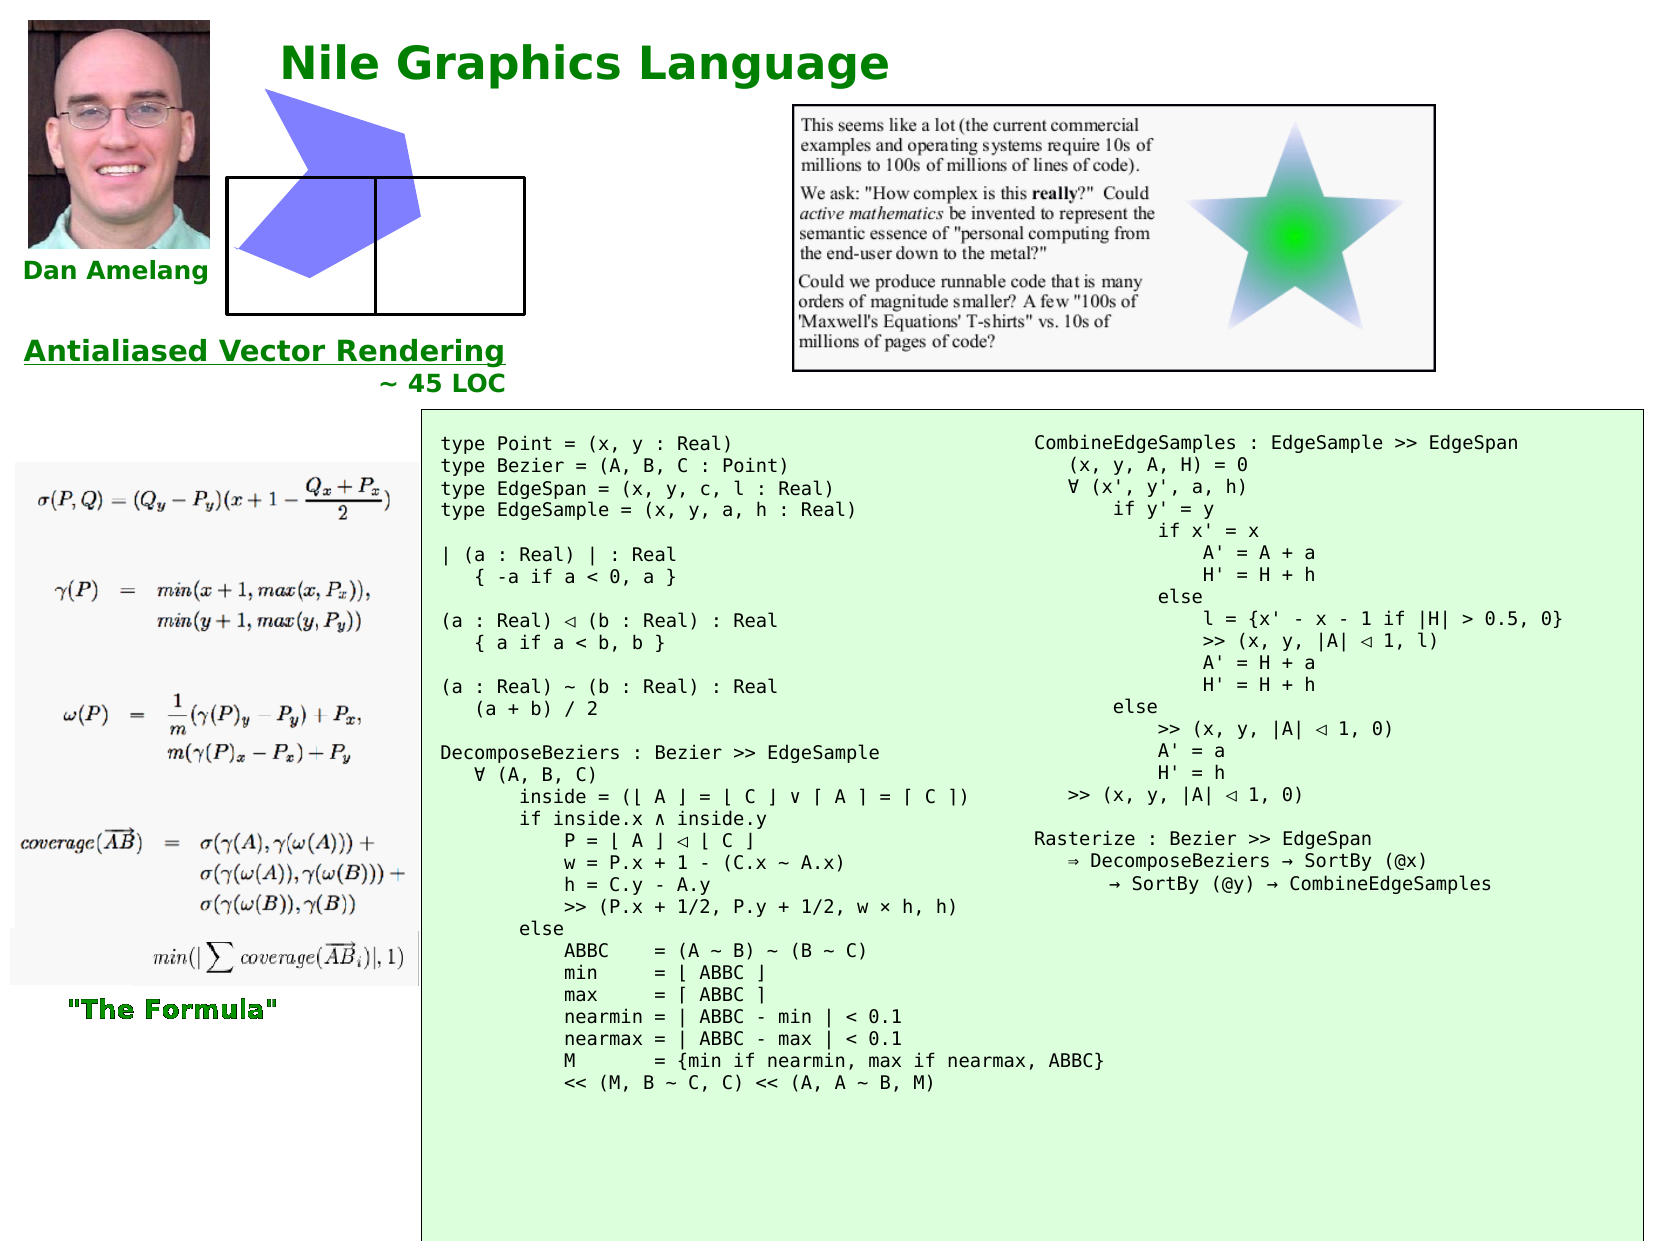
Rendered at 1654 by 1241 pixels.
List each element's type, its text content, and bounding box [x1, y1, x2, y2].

text_box type Point = (x, y : Real) type Bezier = (A, B, C : Point) type EdgeSpan = (x, y, c, l : Real) type EdgeSample = (x, y, a, h : Real) | (a : Real) | : Real { -a if a < 0, a } (a : Real) ◁ (b : Real) : Real { a if a < b, b } (a : Real) ~ (b : Real) : Real (a + b) / 2 DecomposeBeziers : Bezier >> EdgeSample ∀ (A, B, C) inside = (⌊ A ⌋ = ⌊ C ⌋ ∨ ⌈ A ⌉ = ⌈ C ⌉) if inside.x ∧ inside.y P = ⌊ A ⌋ ◁ ⌊ C ⌋ w = P.x + 1 - (C.x ~ A.x) h = C.y - A.y >> (P.x + 1/2, P.y + 1/2, w × h, h) else ABBC = (A ~ B) ~ (B ~ C) min = ⌊ ABBC ⌋ max = ⌈ ABBC ⌉ nearmin = | ABBC - min | < 0.1 nearmax = | ABBC - max | < 0.1 M = {min if nearmin, max if nearmax, ABBC} << (M, B ~ C, C) << (A, A ~ B, M) [425, 426, 1130, 1171]
picture [10, 462, 419, 1026]
text_box [377, 179, 421, 241]
picture [28, 20, 210, 249]
text_box Dan Amelang [7, 249, 230, 294]
text_box [421, 409, 1644, 1241]
text_box Antialiased Vector Rendering ~ 45 LOC [9, 327, 537, 435]
text_box Nile Graphics Language [264, 29, 994, 98]
text_box CombineEdgeSamples : EdgeSample >> EdgeSpan (x, y, A, H) = 0 ∀ (x', y', a, h) if y' = y if x' = x A' = A + a H' = H + h else l = {x' - x - 1 if |H| > 0.5, 0} >> (x, y, |A| ◁ 1, l) A' = H + a H' = H + h else >> (x, y, |A| ◁ 1, 0) A' = a H' = h >> (x, y, |A| ◁ 1, 0) Rasterize : Bezier >> EdgeSpan ⇒ DecomposeBeziers → SortBy (@x) → SortBy (@y) → CombineEdgeSamples [1019, 424, 1590, 930]
text_box [264, 88, 413, 176]
text_box [233, 179, 374, 279]
picture [792, 104, 1436, 372]
